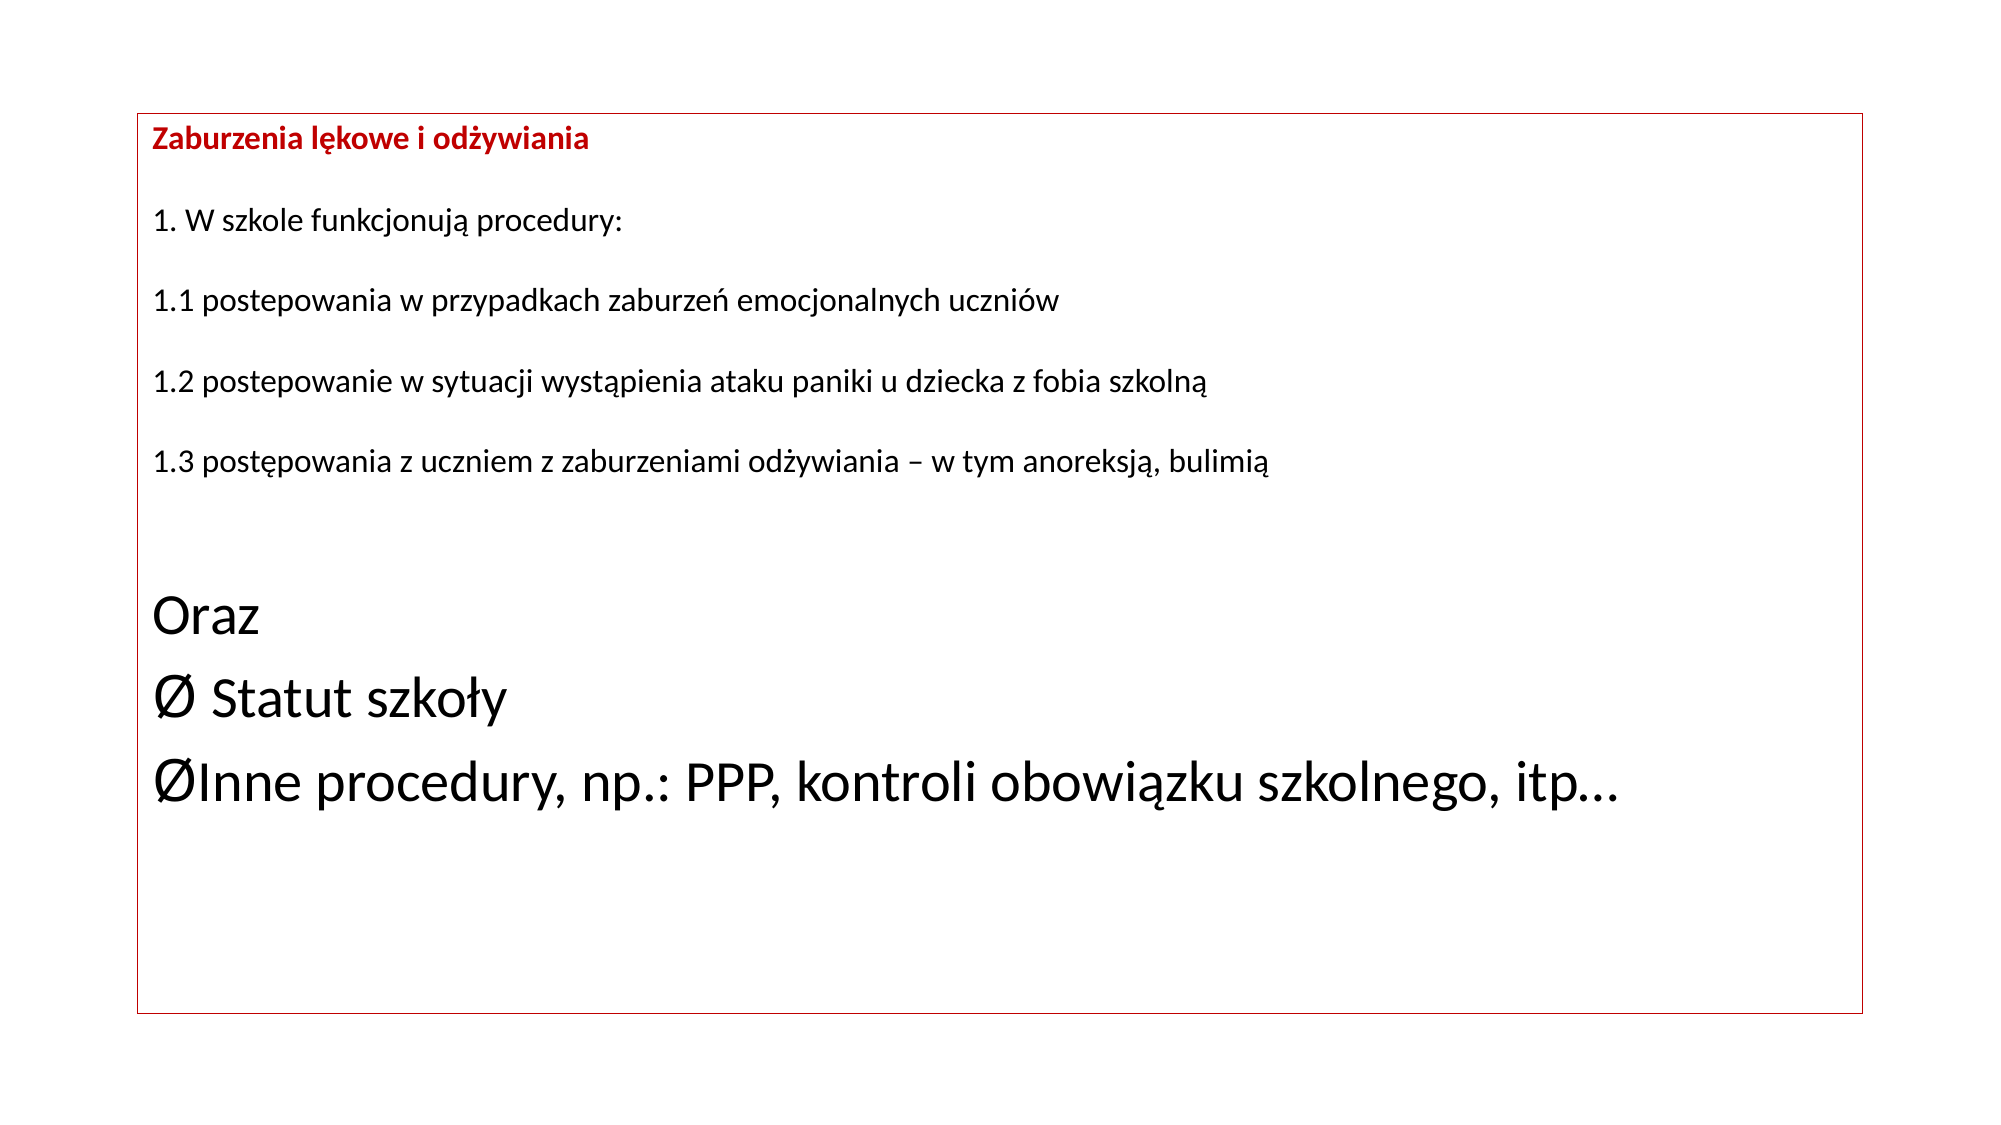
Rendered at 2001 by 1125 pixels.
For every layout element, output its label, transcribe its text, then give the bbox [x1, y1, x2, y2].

list Zaburzenia lękowe i odżywiania 1. W szkole funkcjonują procedury: 1.1 postepowania w przypadkach zaburzeń emocjonalnych uczniów 1.2 postepowanie w sytuacji wystąpienia ataku paniki u dziecka z fobia szkolną 1.3 postępowania z uczniem z zaburzeniami odżywiania – w tym anoreksją, bulimią Oraz Statut szkoły Inne procedury, np.: PPP, kontroli obowiązku szkolnego, itp… [137, 113, 1863, 1014]
